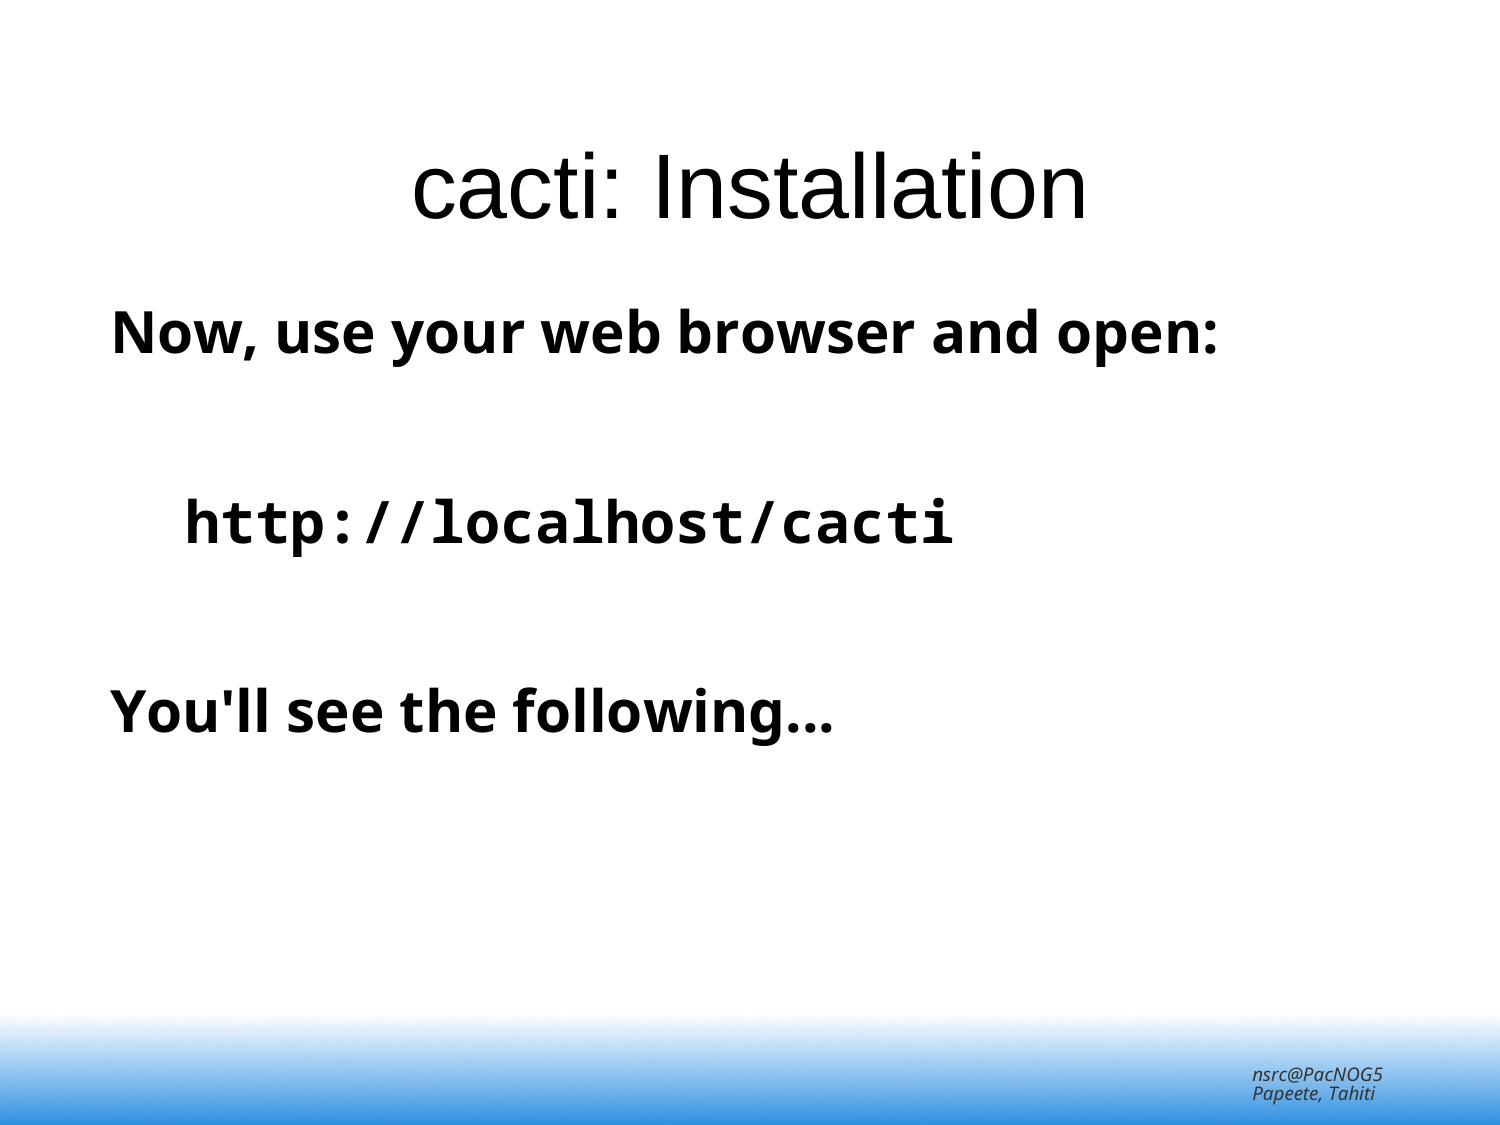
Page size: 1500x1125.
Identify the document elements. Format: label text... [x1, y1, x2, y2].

title cacti: Installation [110, 93, 1391, 282]
list Now, use your web browser and open: http://localhost/cacti You'll see the following... [110, 291, 1414, 1008]
picture [0, 1012, 1500, 1125]
